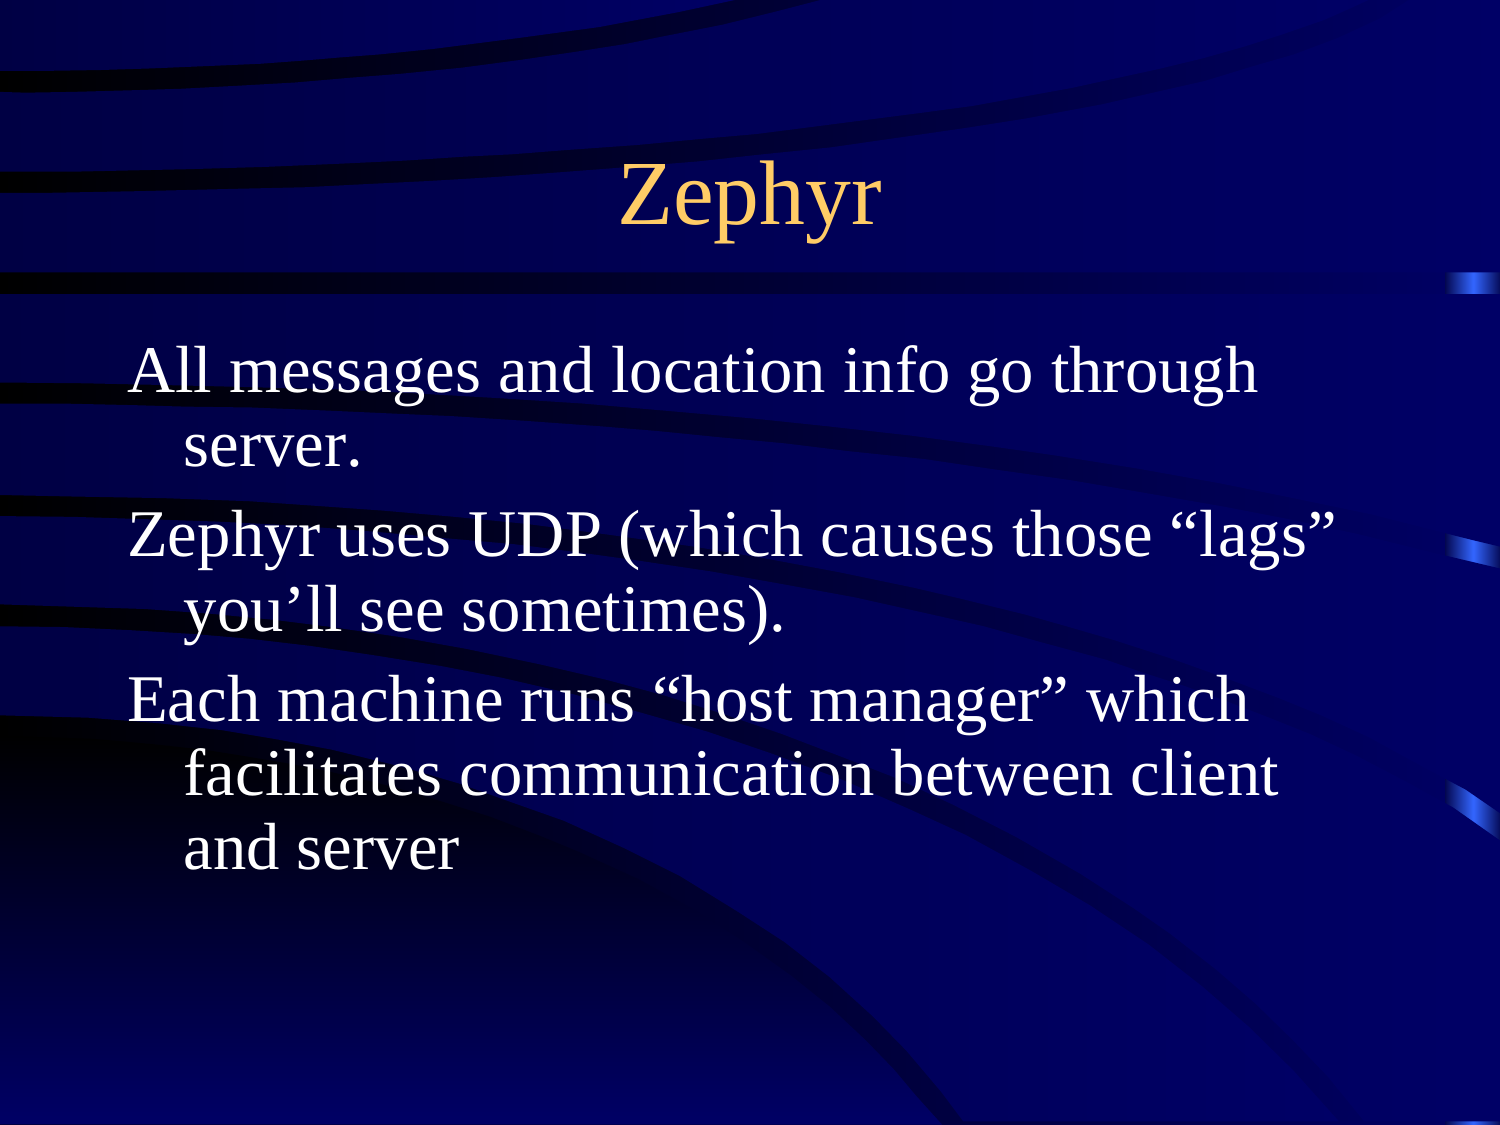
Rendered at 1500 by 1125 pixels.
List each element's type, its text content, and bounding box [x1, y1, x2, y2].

list All messages and location info go through server. Zephyr uses UDP (which causes those “lags” you’ll see sometimes). Each machine runs “host manager” which facilitates communication between client and server [112, 324, 1388, 1001]
title Zephyr [112, 99, 1388, 288]
